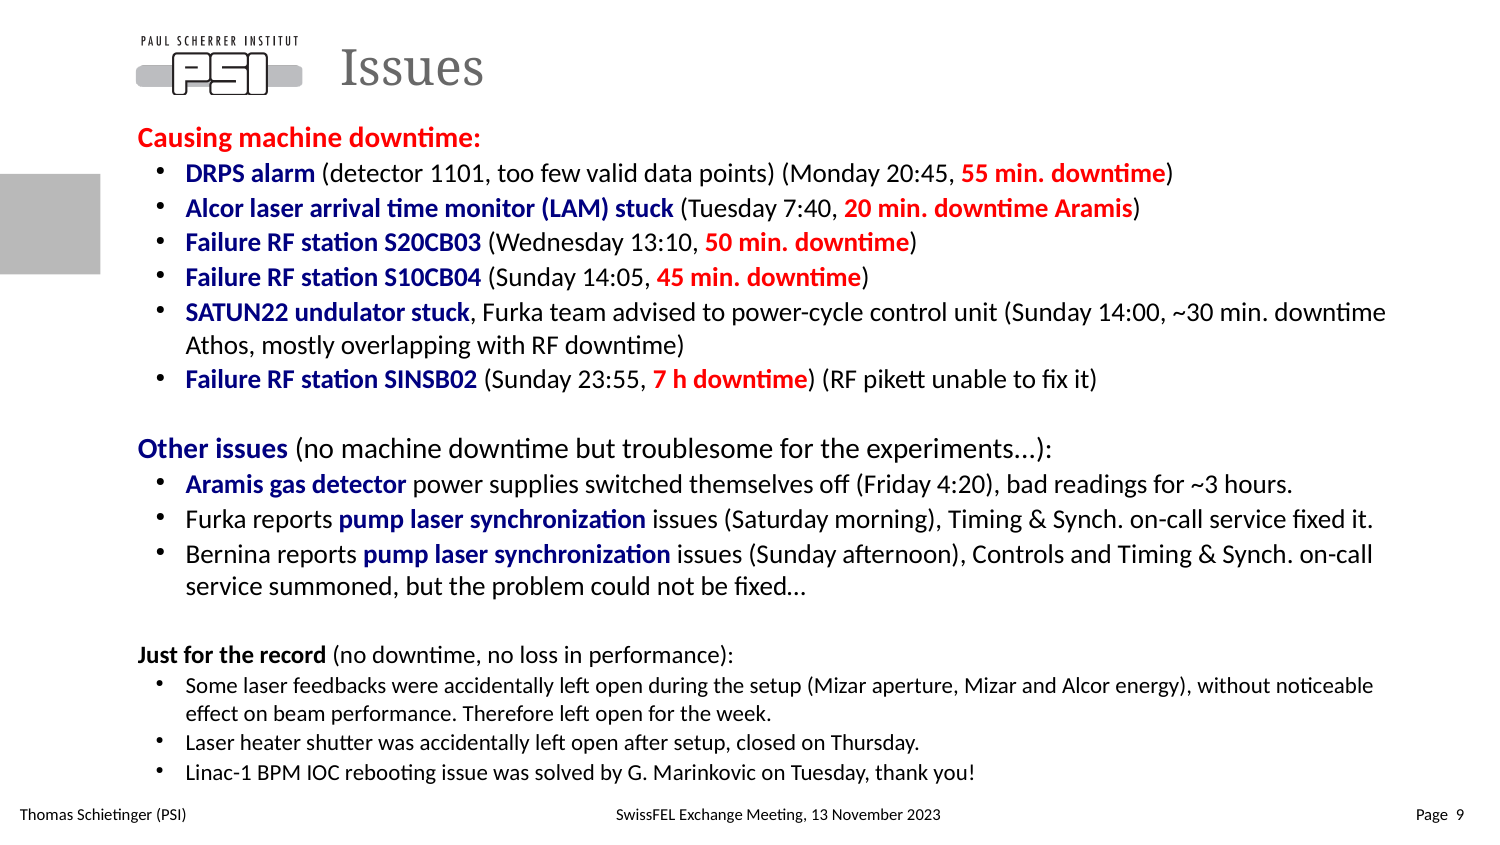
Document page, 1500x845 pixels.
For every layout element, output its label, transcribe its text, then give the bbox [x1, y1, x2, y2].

title Issues [340, 35, 1442, 98]
list Causing machine downtime: DRPS alarm (detector 1101, too few valid data points) (Monday 20:45, 55 min. downtime) Alcor laser arrival time monitor (LAM) stuck (Tuesday 7:40, 20 min. downtime Aramis) Failure RF station S20CB03 (Wednesday 13:10, 50 min. downtime) Failure RF station S10CB04 (Sunday 14:05, 45 min. downtime) SATUN22 undulator stuck, Furka team advised to power-cycle control unit (Sunday 14:00, ~30 min. downtime Athos, mostly overlapping with RF downtime) Failure RF station SINSB02 (Sunday 23:55, 7 h downtime) (RF pikett unable to fix it) Other issues (no machine downtime but troublesome for the experiments...): Aramis gas detector power supplies switched themselves off (Friday 4:20), bad readings for ~3 hours. Furka reports pump laser synchronization issues (Saturday morning), Timing & Synch. on-call service fixed it. Bernina reports pump laser synchronization issues (Sunday afternoon), Controls and Timing & Synch. on-call service summoned, but the problem could not be fixed… Just for the record (no downtime, no loss in performance): Some laser feedbacks were accidentally left open during the setup (Mizar aperture, Mizar and Alcor energy), without noticeable effect on beam performance. Therefore left open for the week. Laser heater shutter was accidentally left open after setup, closed on Thursday. Linac-1 BPM IOC rebooting issue was solved by G. Marinkovic on Tuesday, thank you! [137, 83, 1394, 795]
